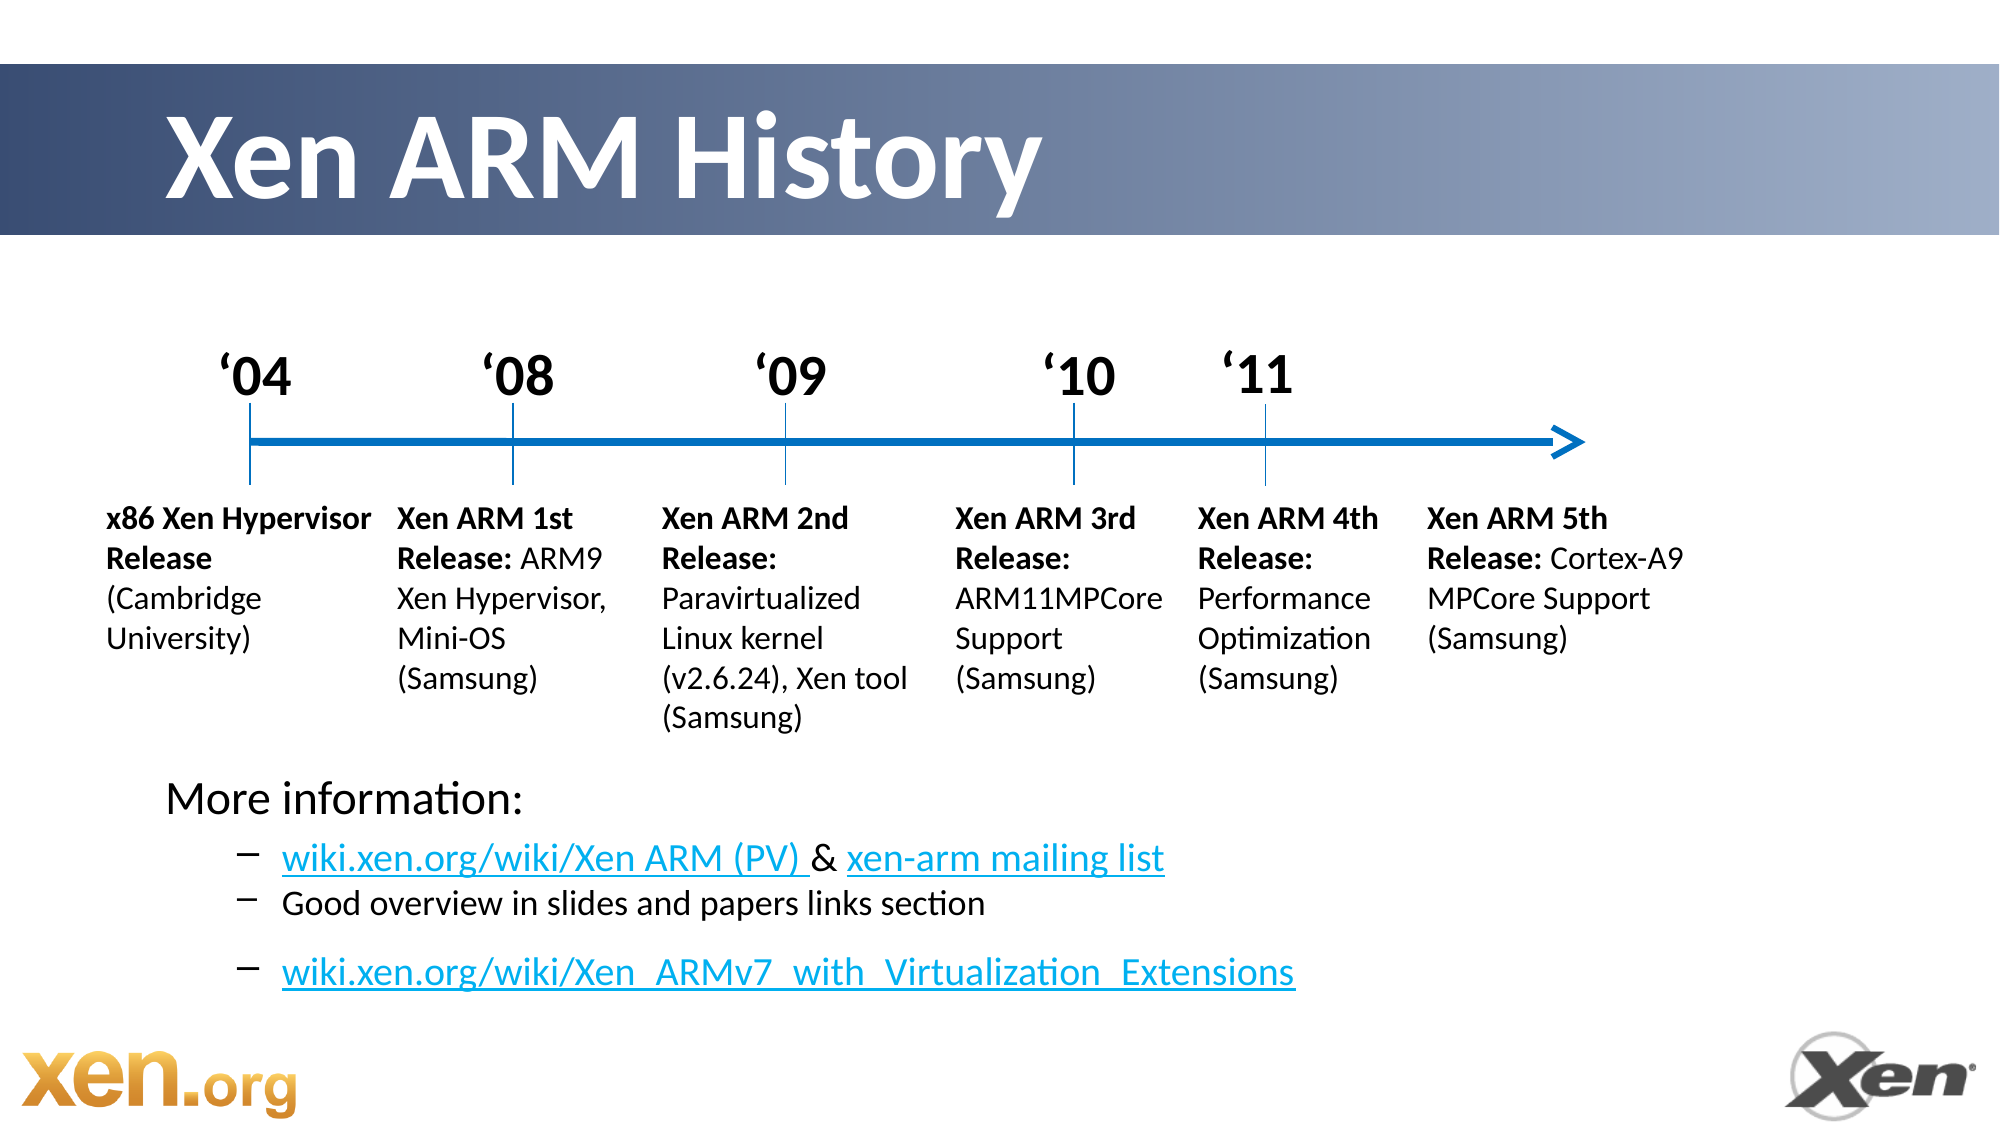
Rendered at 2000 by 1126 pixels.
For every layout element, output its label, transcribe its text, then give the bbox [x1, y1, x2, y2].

text_box ‘08 [466, 329, 574, 415]
text_box ‘04 [202, 329, 308, 415]
text_box Xen ARM 5th Release: Cortex-A9 MPCore Support (Samsung) [1412, 488, 1706, 664]
picture [19, 1051, 303, 1123]
title Xen ARM History [150, 54, 1850, 243]
table_cell Dom0 OS: CentOS, Debian, Fedora, NetBSD, OpenSuse, RHEL 5.x, Solaris 11, … [1779, 1030, 1989, 1126]
text_box ‘10 [1027, 329, 1151, 415]
text_box ‘11 [1205, 327, 1329, 413]
text_box Xen ARM 2nd Release: Paravirtualized Linux kernel (v2.6.24), Xen tool (Samsung) [647, 488, 927, 744]
list More information: wiki.xen.org/wiki/Xen ARM (PV) & xen-arm mailing list Good overview in slides and papers links section wiki.xen.org/wiki/Xen_ARMv7_with_Virtualization_Extensions [149, 758, 1709, 1003]
text_box ‘09 [738, 329, 855, 415]
text_box Xen ARM 1st Release: ARM9 Xen Hypervisor, Mini-OS (Samsung) [382, 488, 645, 704]
text_box Xen ARM 3rd Release: ARM11MPCore Support (Samsung) [940, 488, 1206, 704]
text_box Xen ARM 4th Release: Performance Optimization (Samsung) [1206, 488, 1453, 704]
text_box x86 Xen Hypervisor Release (Cambridge University) [91, 488, 382, 664]
